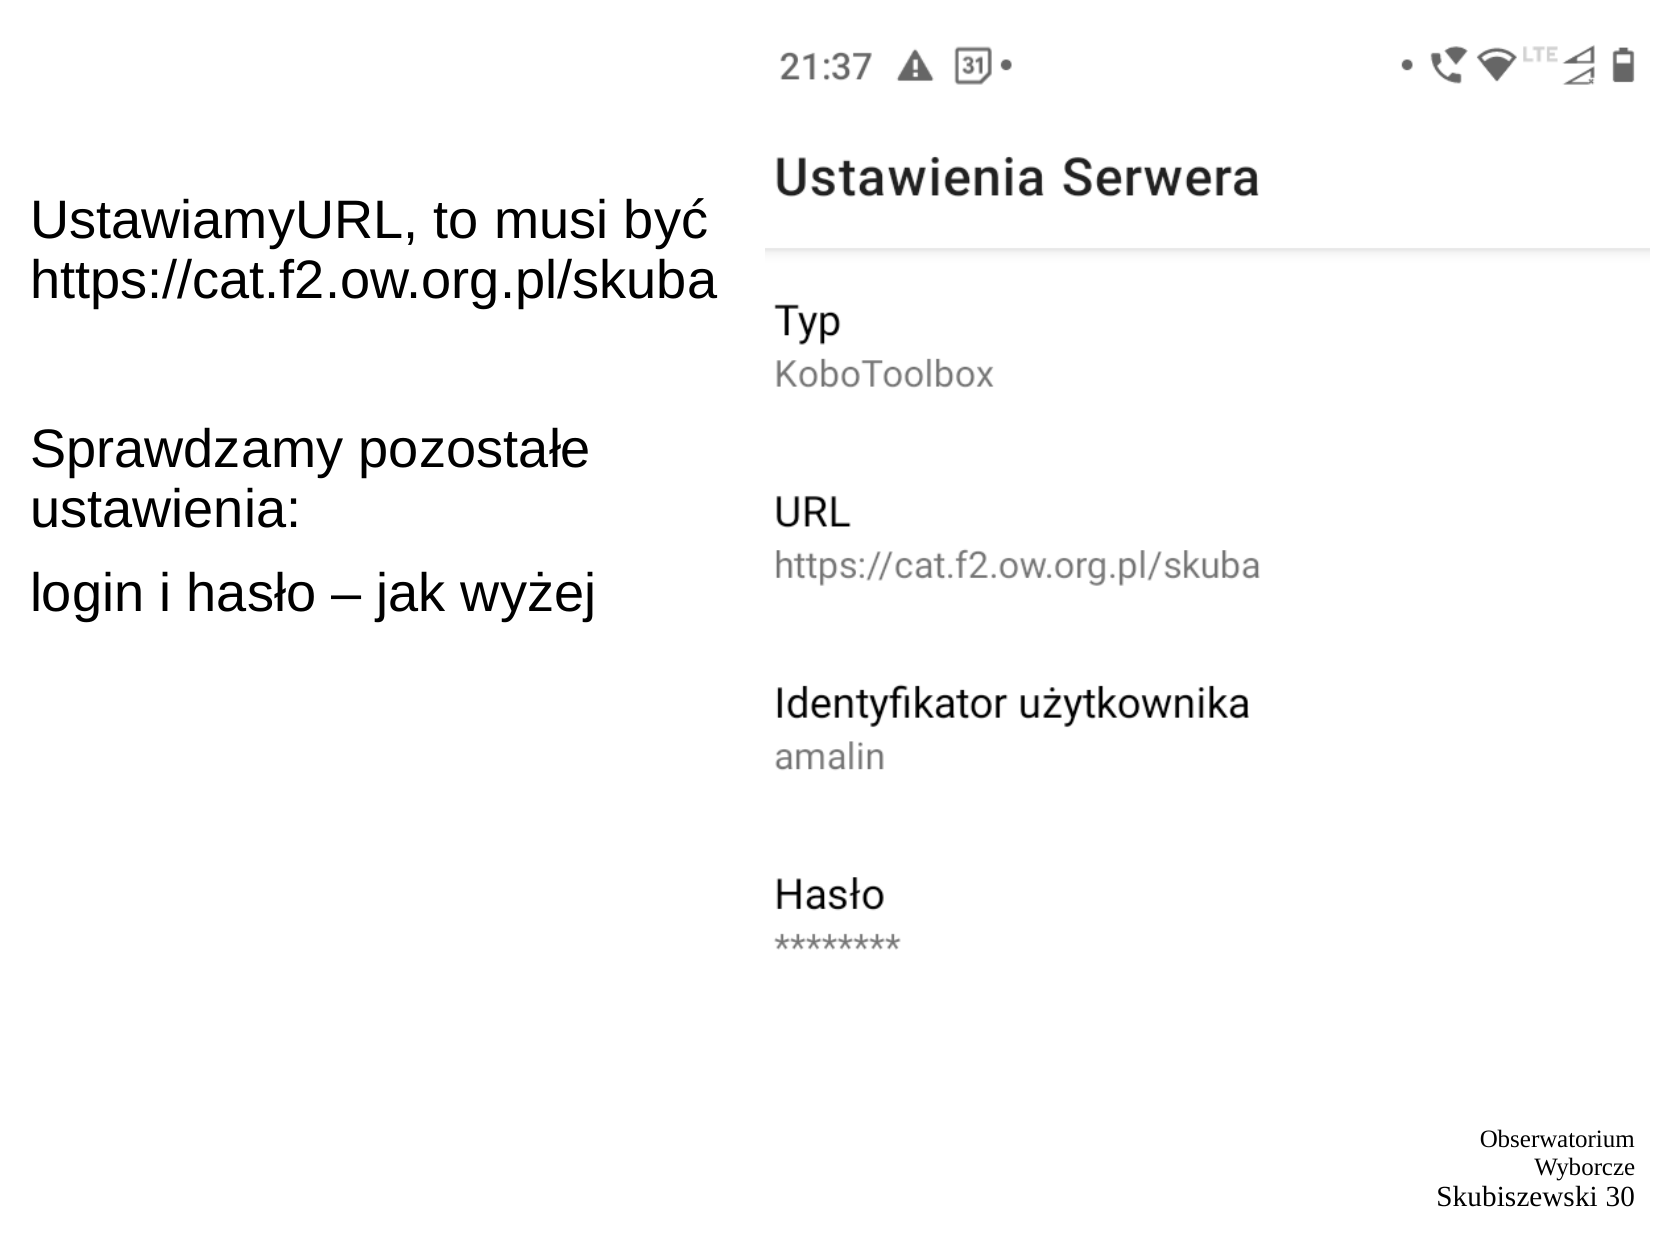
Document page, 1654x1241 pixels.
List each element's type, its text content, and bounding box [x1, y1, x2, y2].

picture [765, 32, 1650, 976]
list UstawiamyURL, to musi być https://cat.f2.ow.org.pl/skuba Sprawdzamy pozostałe ustawienia: login i hasło – jak wyżej [30, 105, 730, 1081]
